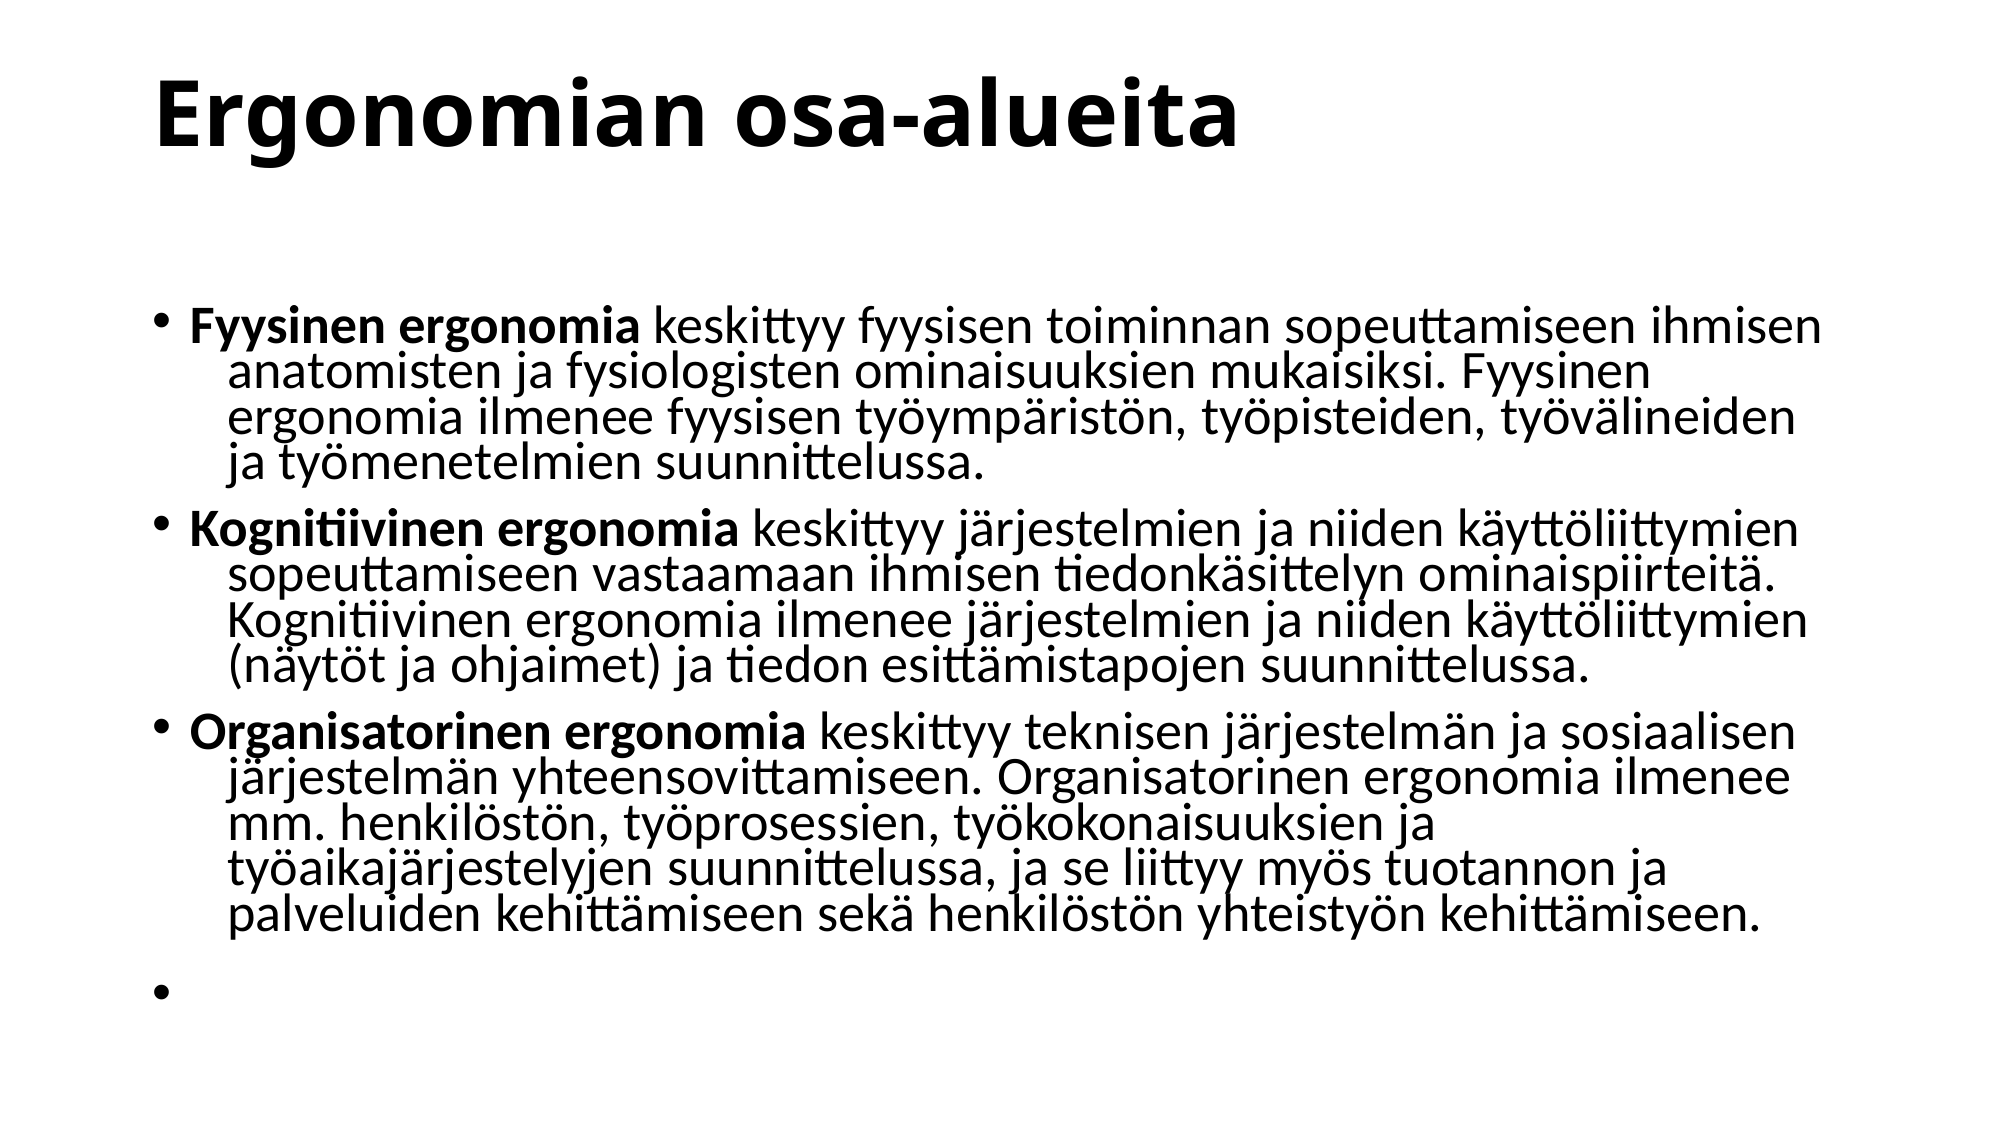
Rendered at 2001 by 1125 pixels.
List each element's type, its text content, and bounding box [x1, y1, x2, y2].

title Ergonomian osa-alueita [137, 59, 1863, 278]
list Fyysinen ergonomia keskittyy fyysisen toiminnan sopeuttamiseen ihmisen anatomisten ja fysiologisten ominaisuuksien mukaisiksi. Fyysinen ergonomia ilmenee fyysisen työympäristön, työpisteiden, työvälineiden ja työmenetelmien suunnittelussa. Kognitiivinen ergonomia keskittyy järjestelmien ja niiden käyttöliittymien sopeuttamiseen vastaamaan ihmisen tiedonkäsittelyn ominaispiirteitä. Kognitiivinen ergonomia ilmenee järjestelmien ja niiden käyttöliittymien (näytöt ja ohjaimet) ja tiedon esittämistapojen suunnittelussa. Organisatorinen ergonomia keskittyy teknisen järjestelmän ja sosiaalisen järjestelmän yhteensovittamiseen. Organisatorinen ergonomia ilmenee mm. henkilöstön, työprosessien, työkokonaisuuksien ja työaikajärjestelyjen suunnittelussa, ja se liittyy myös tuotannon ja palveluiden kehittämiseen sekä henkilöstön yhteistyön kehittämiseen. [137, 299, 1863, 1014]
